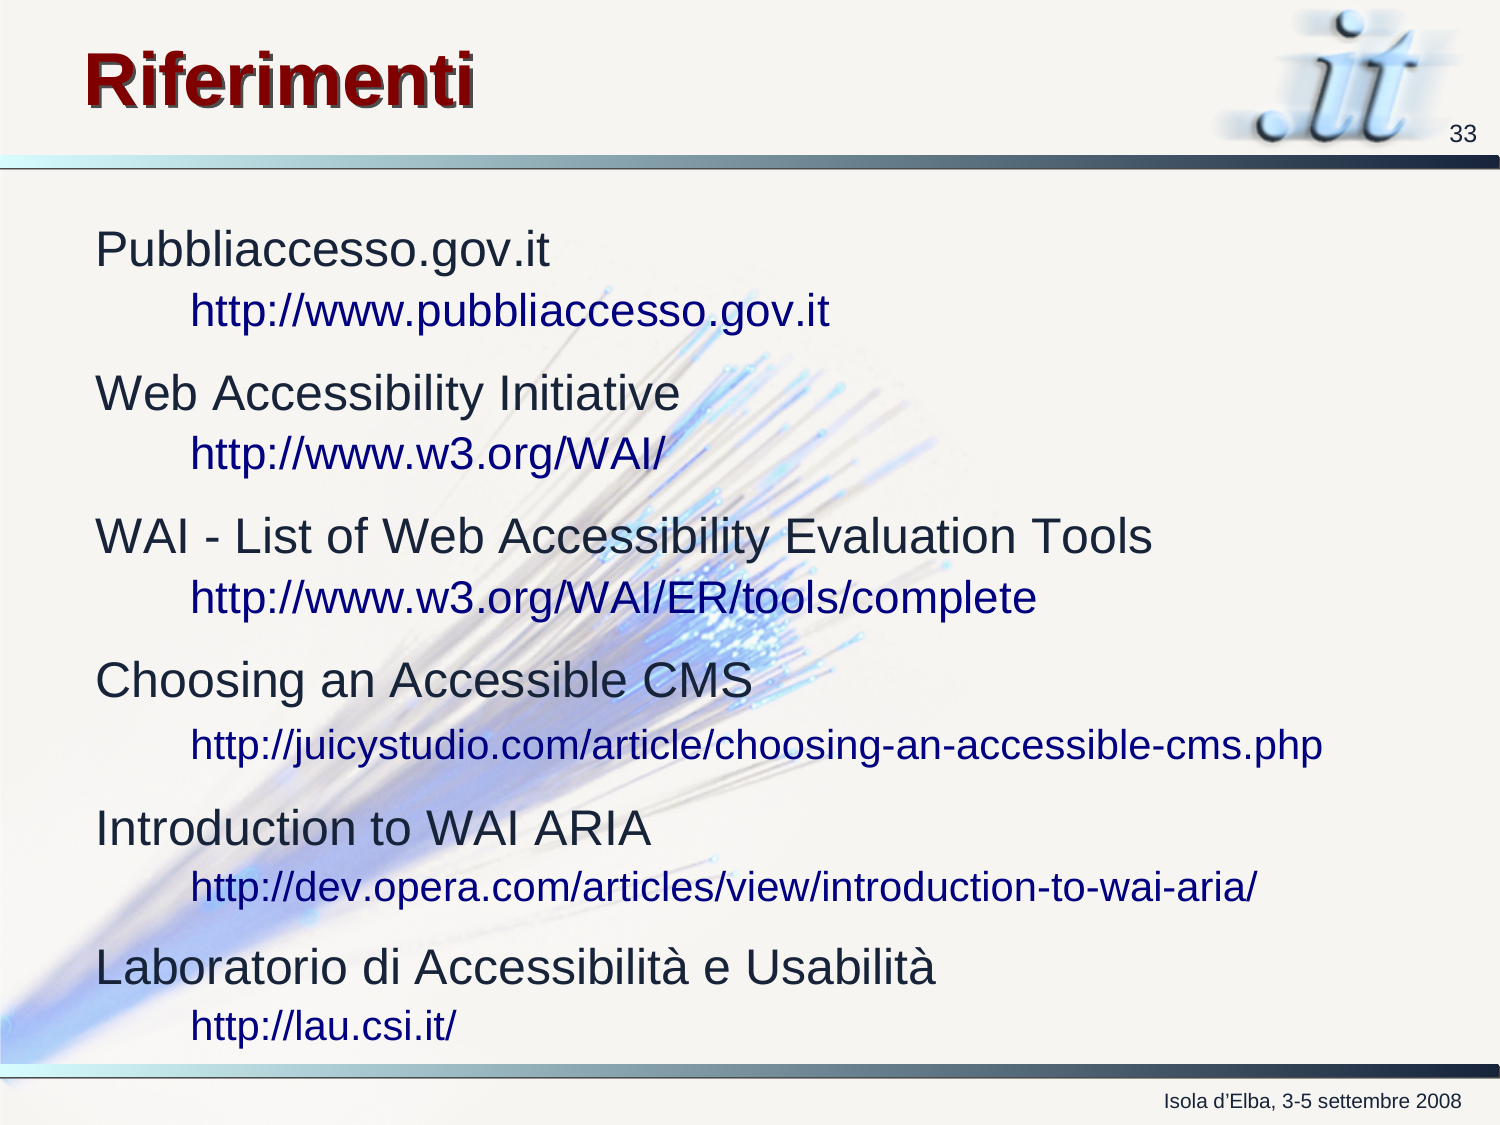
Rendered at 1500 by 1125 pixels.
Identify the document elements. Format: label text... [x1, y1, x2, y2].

picture [0, 0, 1500, 157]
list Pubbliaccesso.gov.it http://www.pubbliaccesso.gov.it Web Accessibility Initiative http://www.w3.org/WAI/ WAI - List of Web Accessibility Evaluation Tools http://www.w3.org/WAI/ER/tools/complete Choosing an Accessible CMS http://juicystudio.com/article/choosing-an-accessible-cms.php Introduction to WAI ARIA http://dev.opera.com/articles/view/introduction-to-wai-aria/ Laboratorio di Accessibilità e Usabilità http://lau.csi.it/ [81, 219, 1425, 1087]
picture [0, 1079, 1500, 1125]
title Riferimenti [69, 37, 1186, 149]
picture [0, 170, 1500, 1066]
